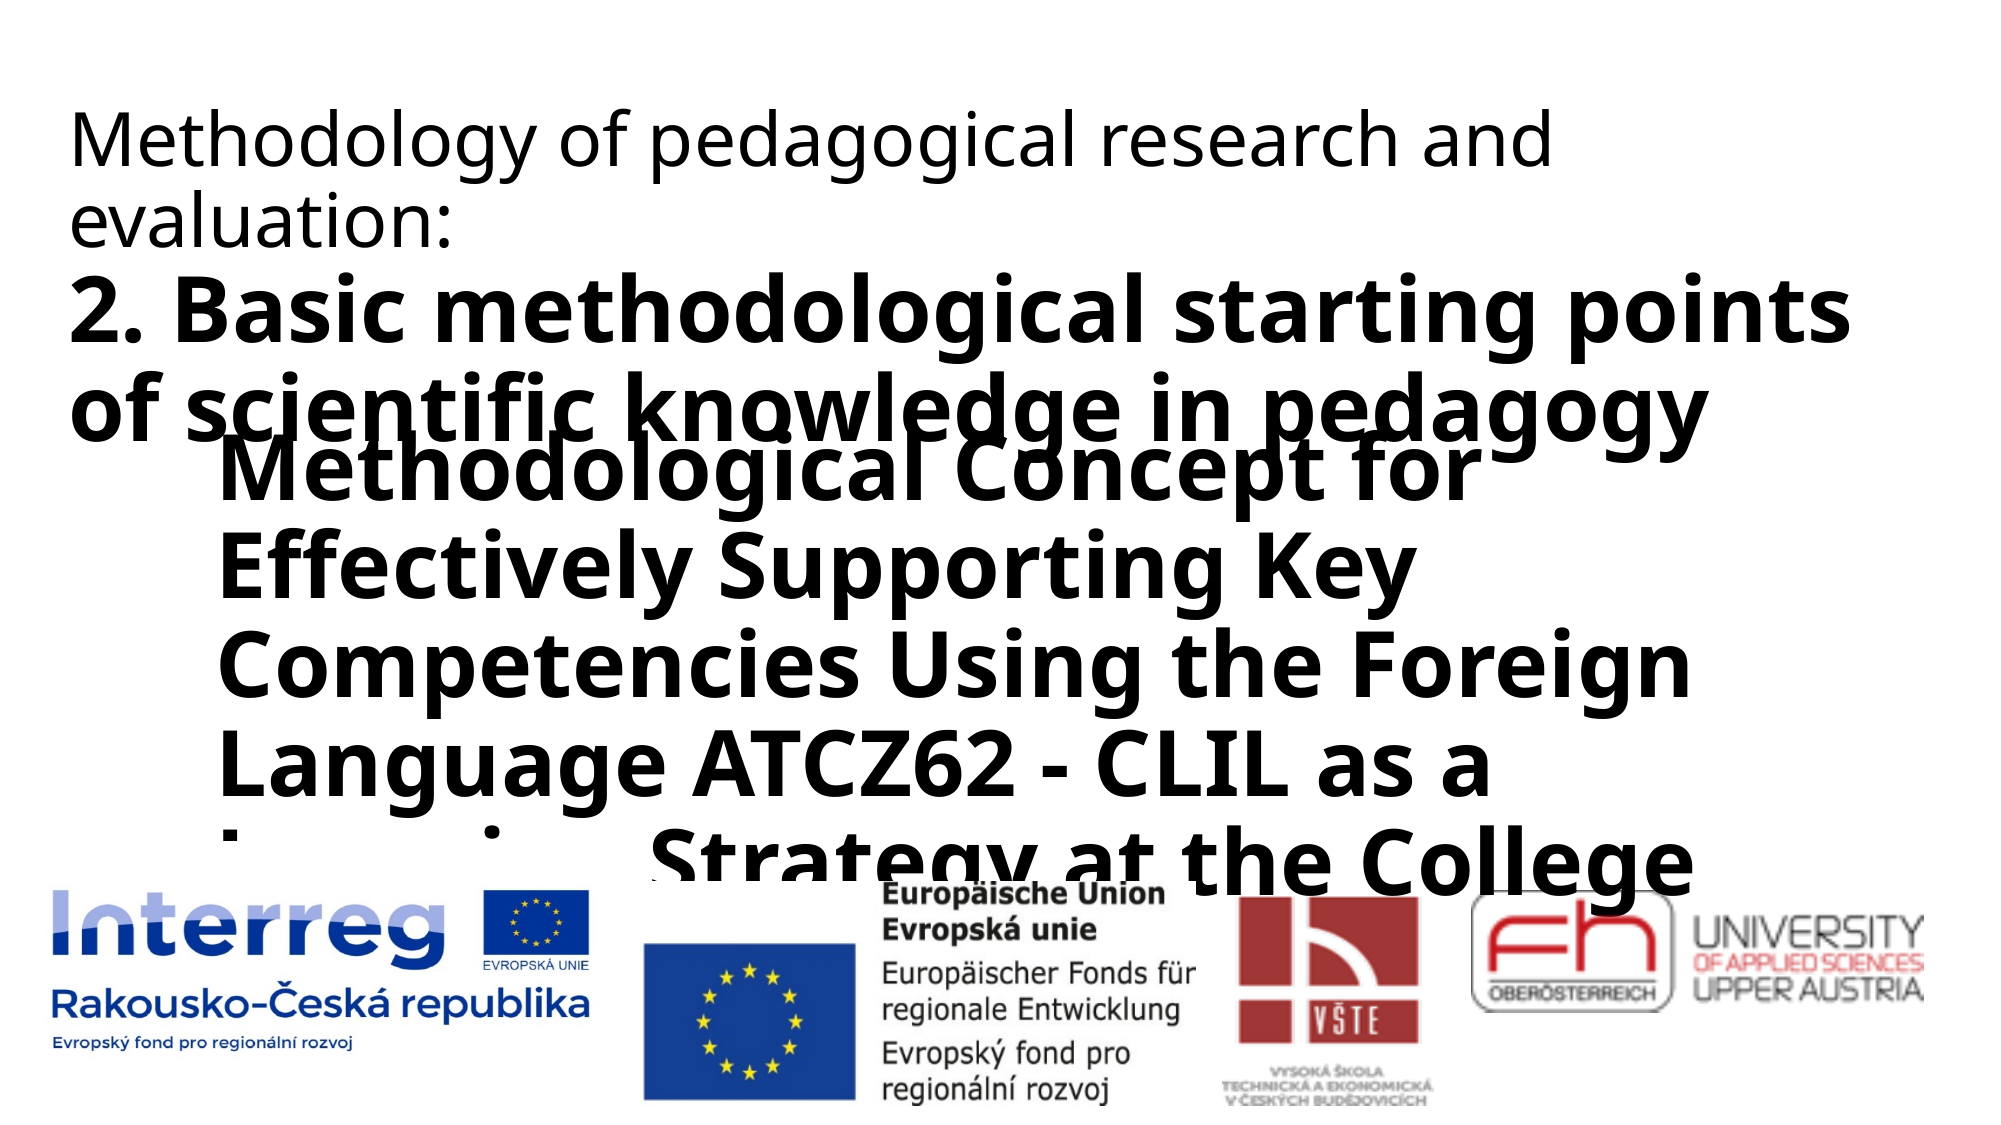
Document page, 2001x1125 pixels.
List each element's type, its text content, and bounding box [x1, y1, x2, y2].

picture [0, 841, 1196, 1125]
title Methodology of pedagogical research and evaluation: 2. Basic methodological starting points of scientific knowledge in pedagogy [53, 94, 1924, 511]
picture [1222, 896, 1434, 1106]
picture [1471, 890, 1924, 1013]
subtitle Methodological Concept for Effectively Supporting Key Competencies Using the Foreign Language ATCZ62 - CLIL as a Learning Strategy at the College [200, 413, 1750, 863]
